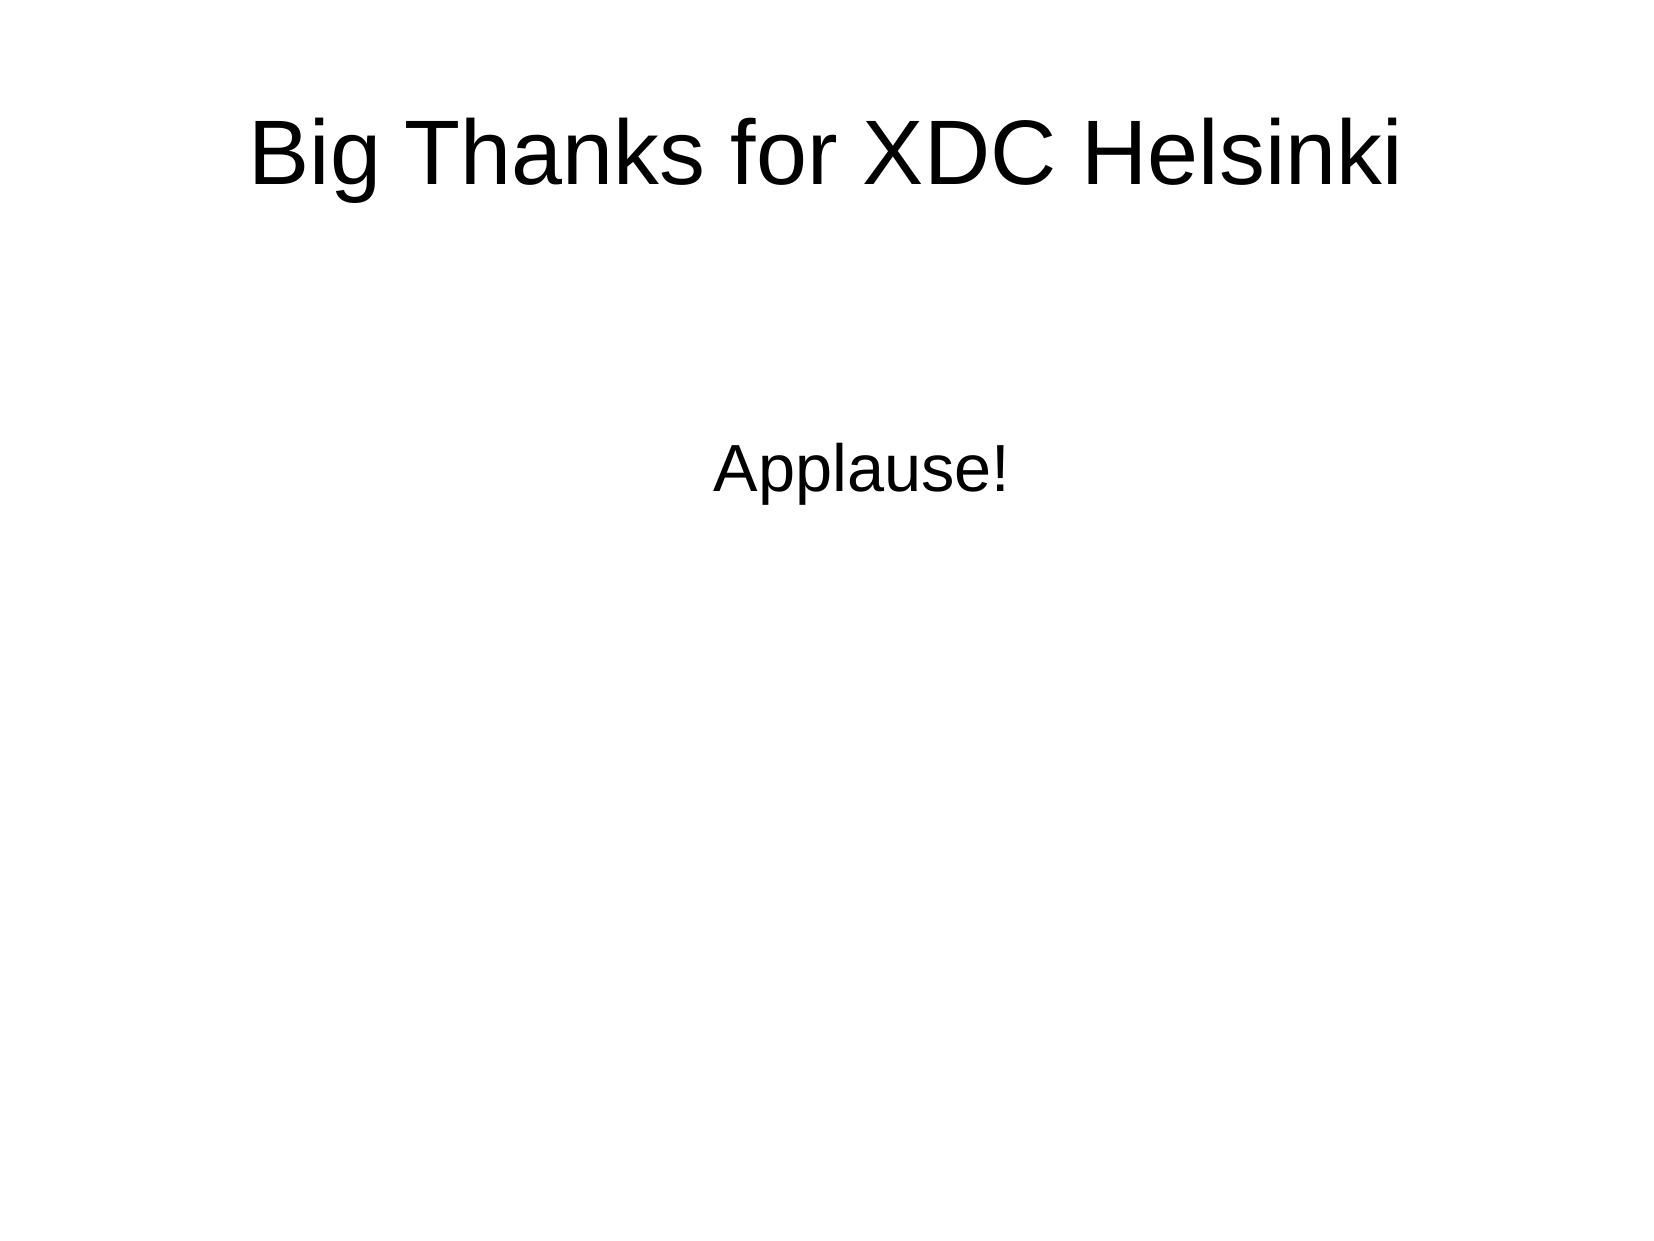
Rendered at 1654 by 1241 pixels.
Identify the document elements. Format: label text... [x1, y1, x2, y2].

title Big Thanks for XDC Helsinki [82, 49, 1571, 257]
list Applause! [82, 431, 1571, 1021]
